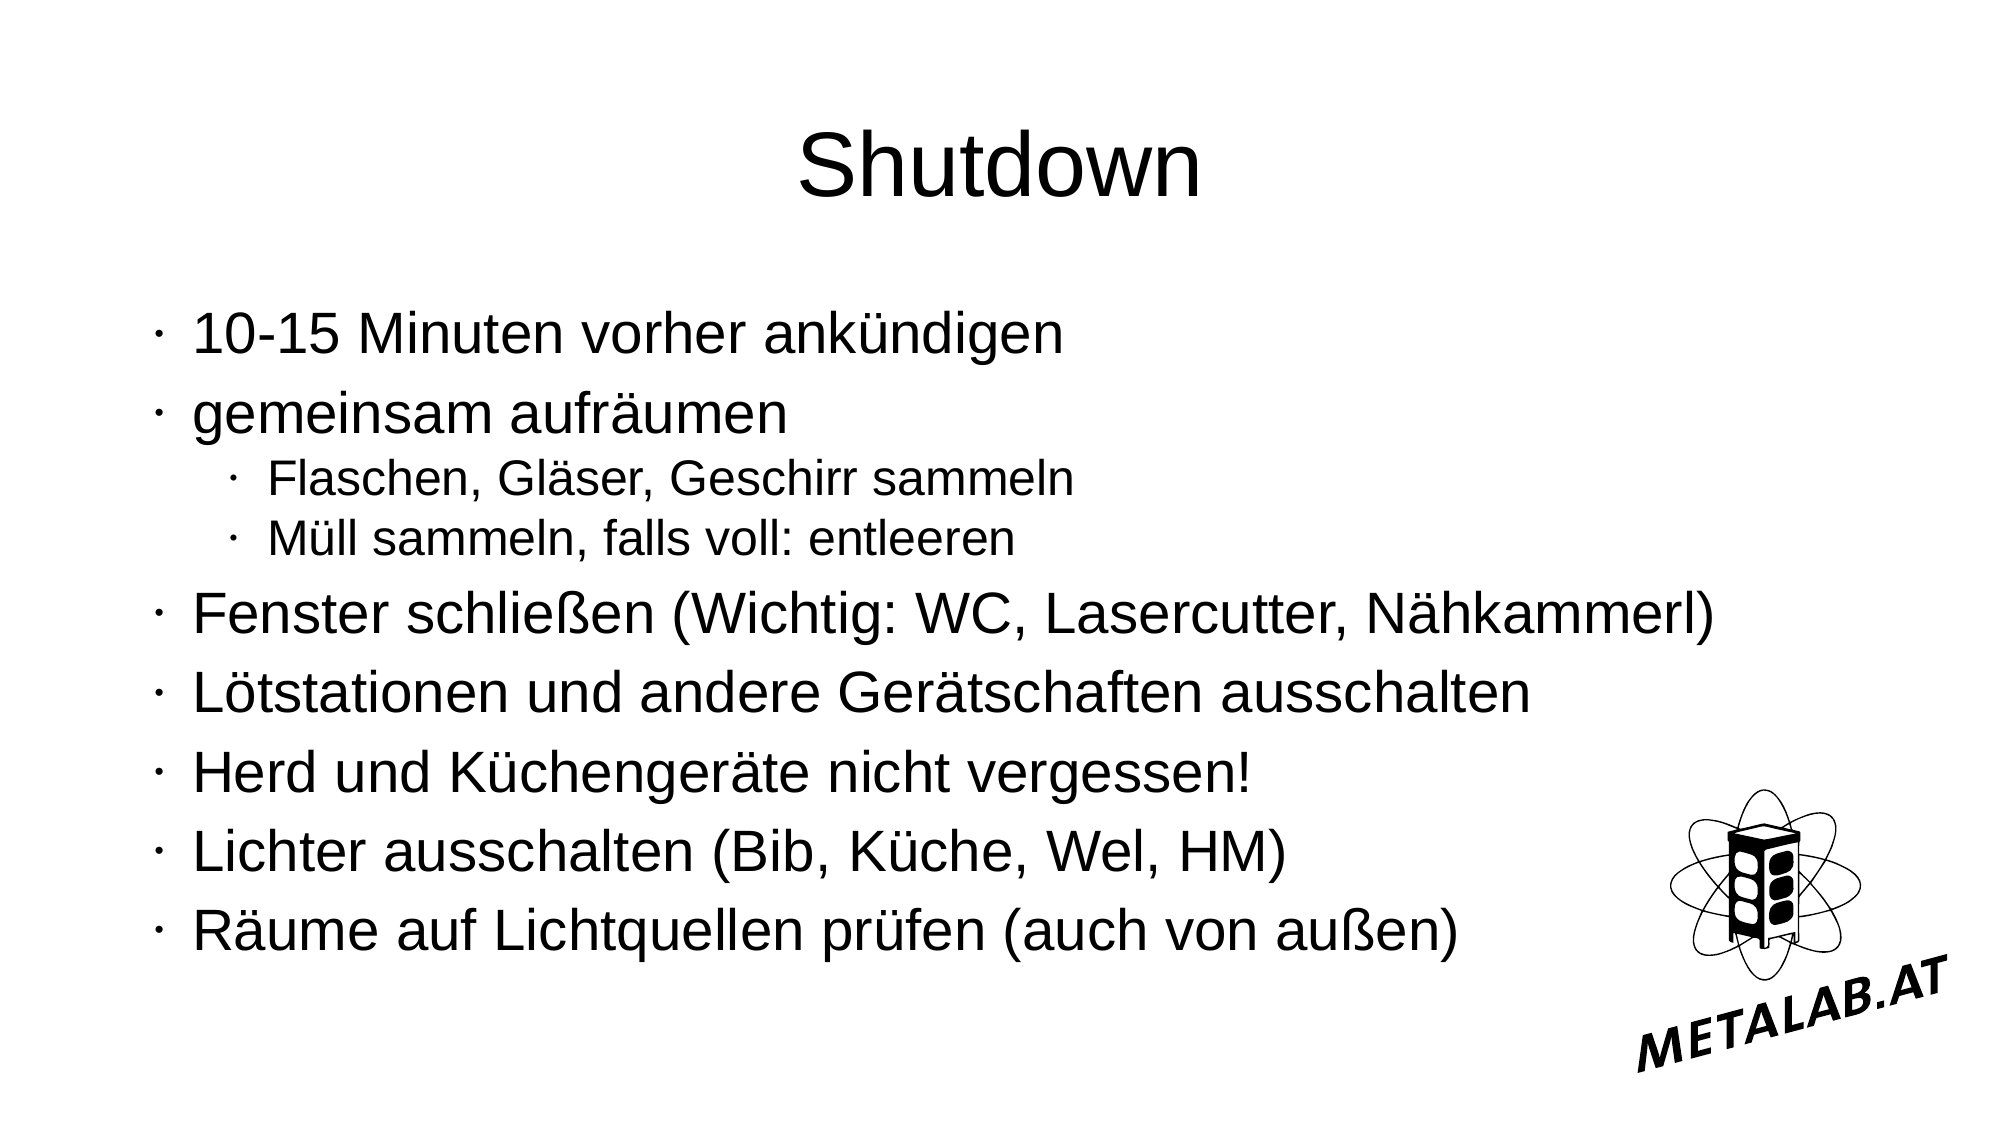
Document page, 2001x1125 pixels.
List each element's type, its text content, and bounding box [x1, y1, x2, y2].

list 10-15 Minuten vorher ankündigen gemeinsam aufräumen Flaschen, Gläser, Geschirr sammeln Müll sammeln, falls voll: entleeren Fenster schließen (Wichtig: WC, Lasercutter, Nähkammerl) Lötstationen und andere Gerätschaften ausschalten Herd und Küchengeräte nicht vergessen! Lichter ausschalten (Bib, Küche, Wel, HM) Räume auf Lichtquellen prüfen (auch von außen) [137, 299, 1863, 1014]
title Shutdown [137, 59, 1863, 278]
